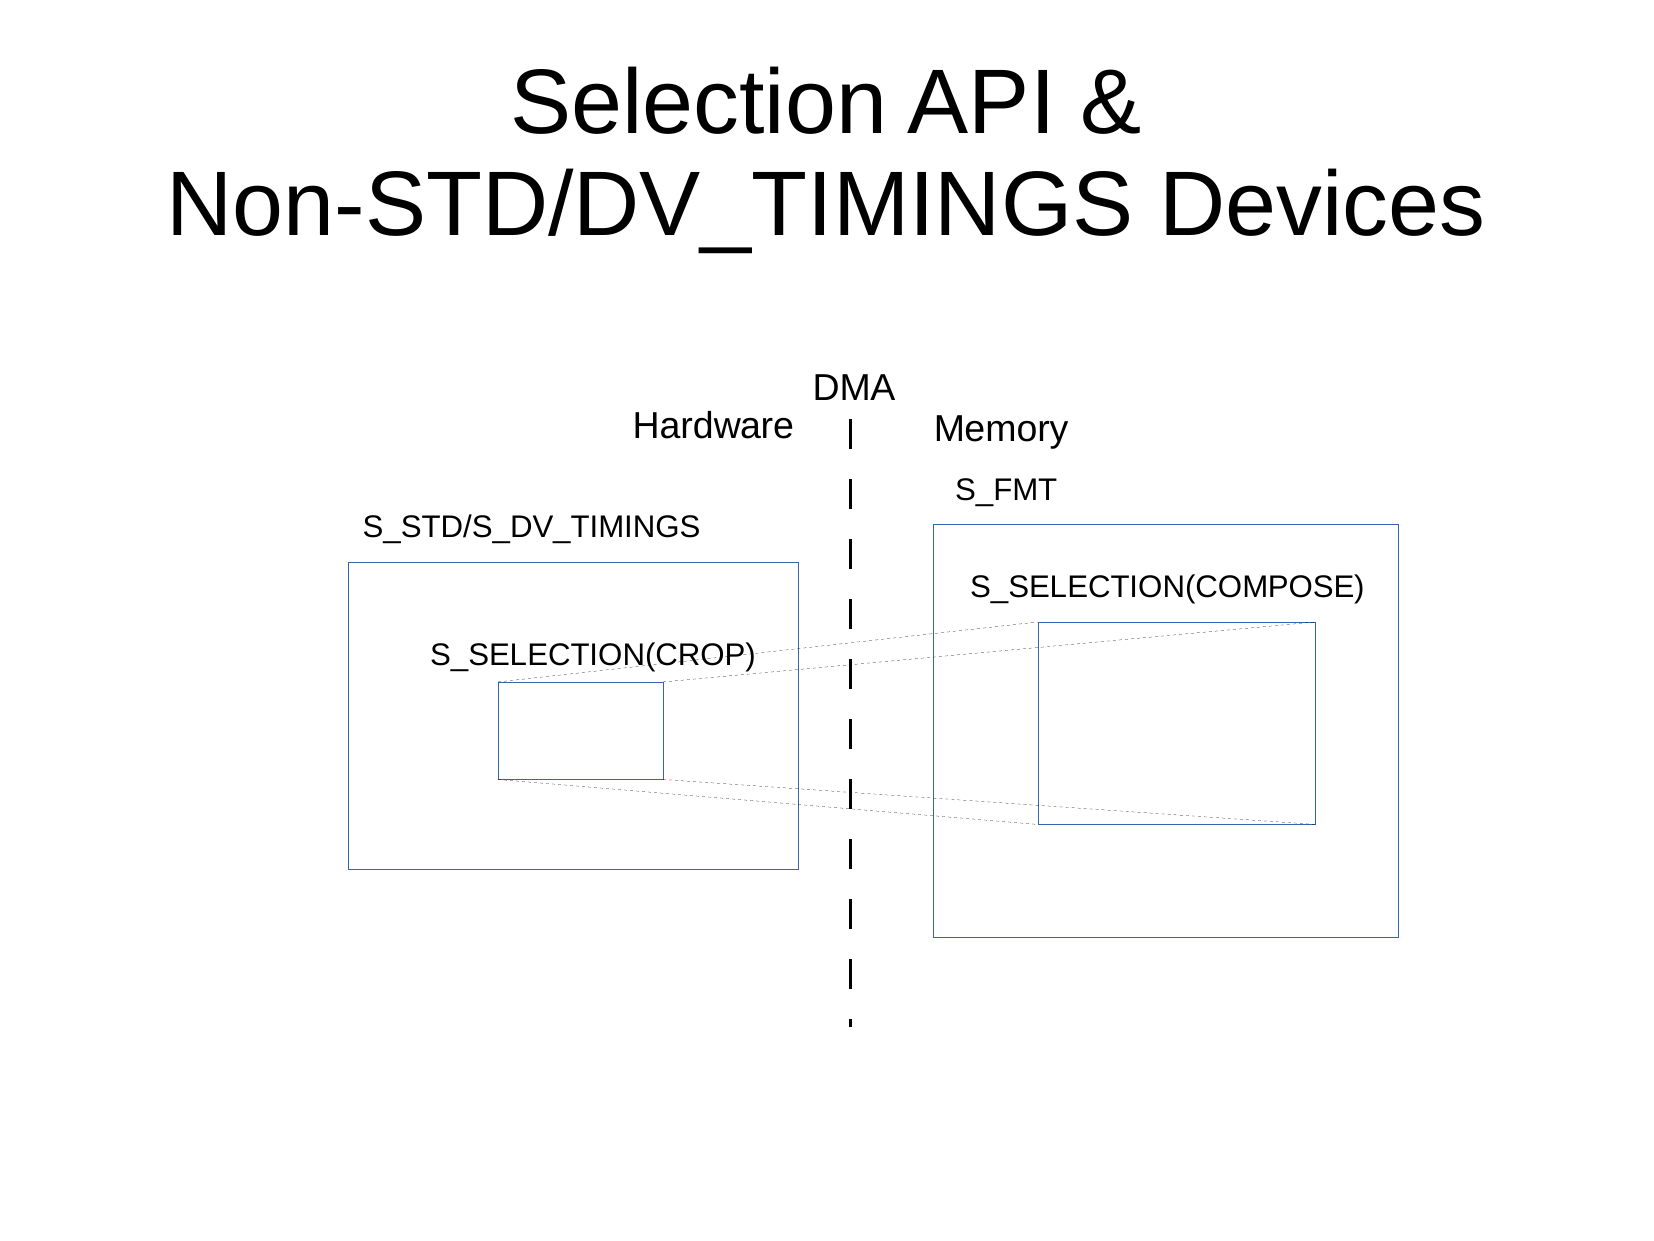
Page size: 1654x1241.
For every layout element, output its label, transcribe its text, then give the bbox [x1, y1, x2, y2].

title Selection API & Non-STD/DV_TIMINGS Devices [82, 49, 1571, 257]
chart [225, 346, 1466, 1082]
